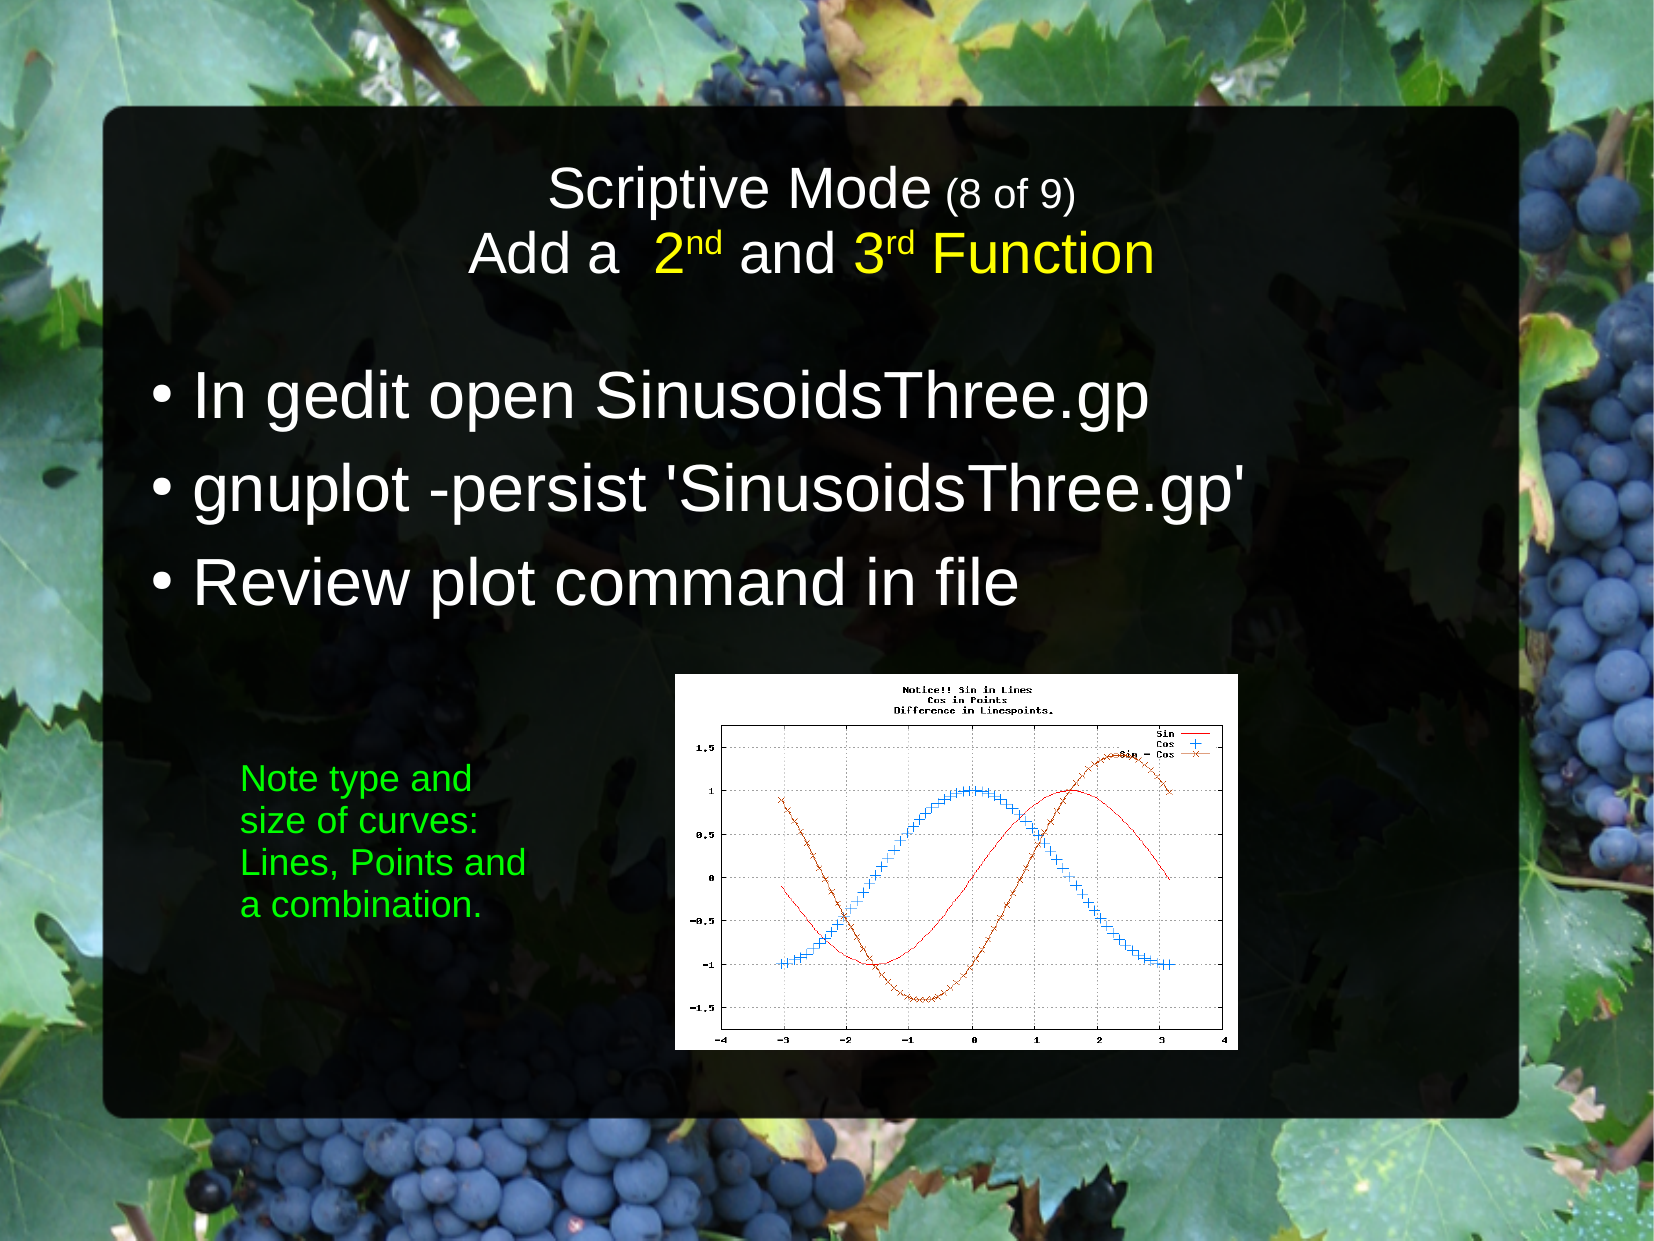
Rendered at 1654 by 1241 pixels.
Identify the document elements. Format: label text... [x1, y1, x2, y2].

picture [0, 0, 1654, 1241]
title Scriptive Mode (8 of 9) Add a 2nd and 3rd Function [118, 125, 1506, 318]
text_box Note type and size of curves: Lines, Points and a combination. [225, 750, 563, 933]
subtitle In gedit open SinusoidsThree.gp gnuplot -persist 'SinusoidsThree.gp' Review plot command in file [150, 357, 1426, 620]
